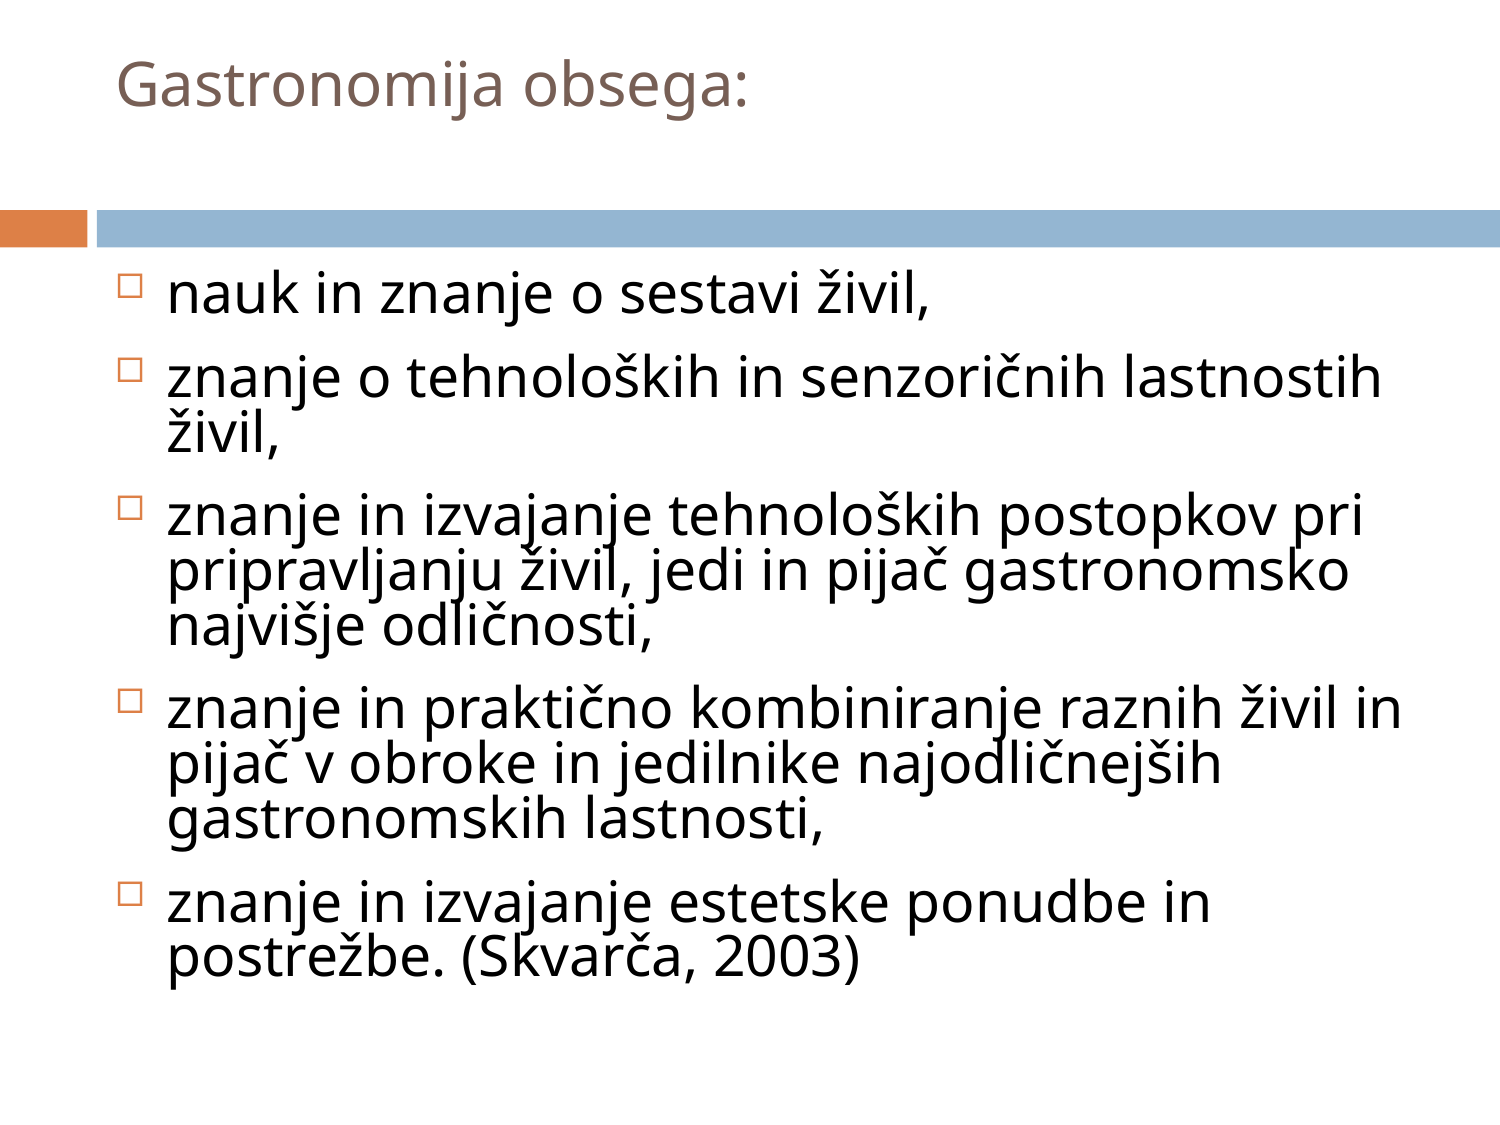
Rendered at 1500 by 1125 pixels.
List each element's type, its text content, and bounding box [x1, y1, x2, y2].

title Gastronomija obsega: [100, 37, 1438, 200]
list nauk in znanje o sestavi živil, znanje o tehnoloških in senzoričnih lastnostih živil, znanje in izvajanje tehnoloških postopkov pri pripravljanju živil, jedi in pijač gastronomsko najvišje odličnosti, znanje in praktično kombiniranje raznih živil in pijač v obroke in jedilnike najodličnejših gastronomskih lastnosti, znanje in izvajanje estetske ponudbe in postrežbe. (Skvarča, 2003) [100, 262, 1438, 1000]
